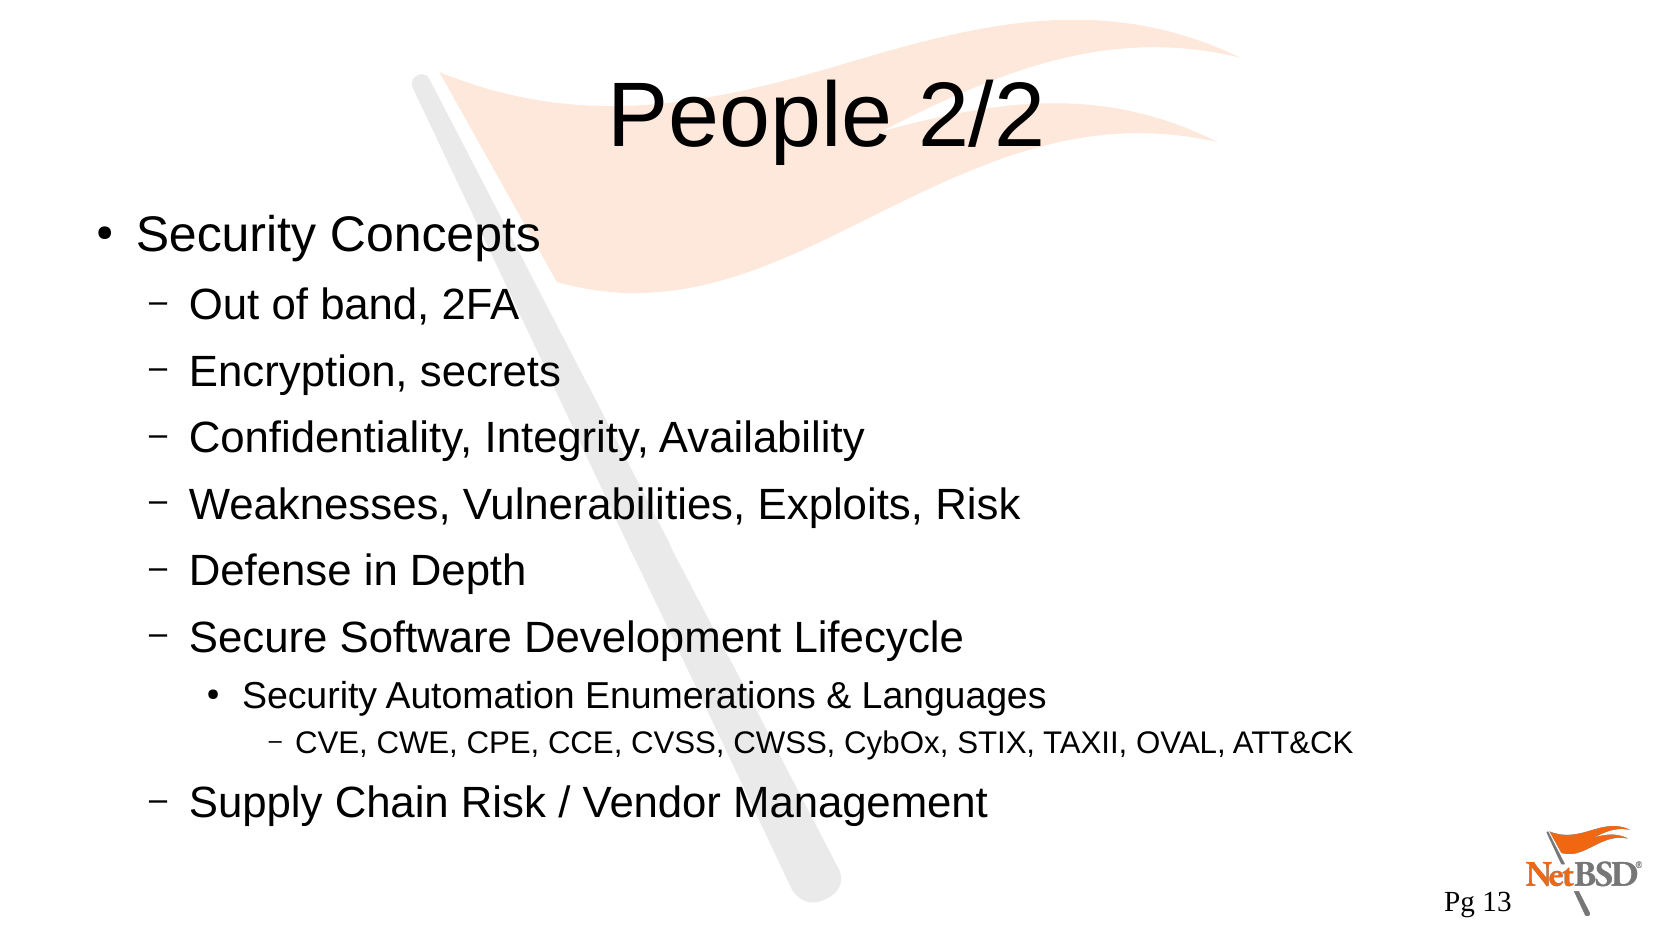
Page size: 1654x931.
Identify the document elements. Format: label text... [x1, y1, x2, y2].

list Security Concepts Out of band, 2FA Encryption, secrets Confidentiality, Integrity, Availability Weaknesses, Vulnerabilities, Exploits, Risk Defense in Depth Secure Software Development Lifecycle Security Automation Enumerations & Languages CVE, CWE, CPE, CCE, CVSS, CWSS, CybOx, STIX, TAXII, OVAL, ATT&CK Supply Chain Risk / Vendor Management [82, 206, 1571, 827]
picture [1526, 826, 1642, 916]
title People 2/2 [82, 37, 1571, 193]
